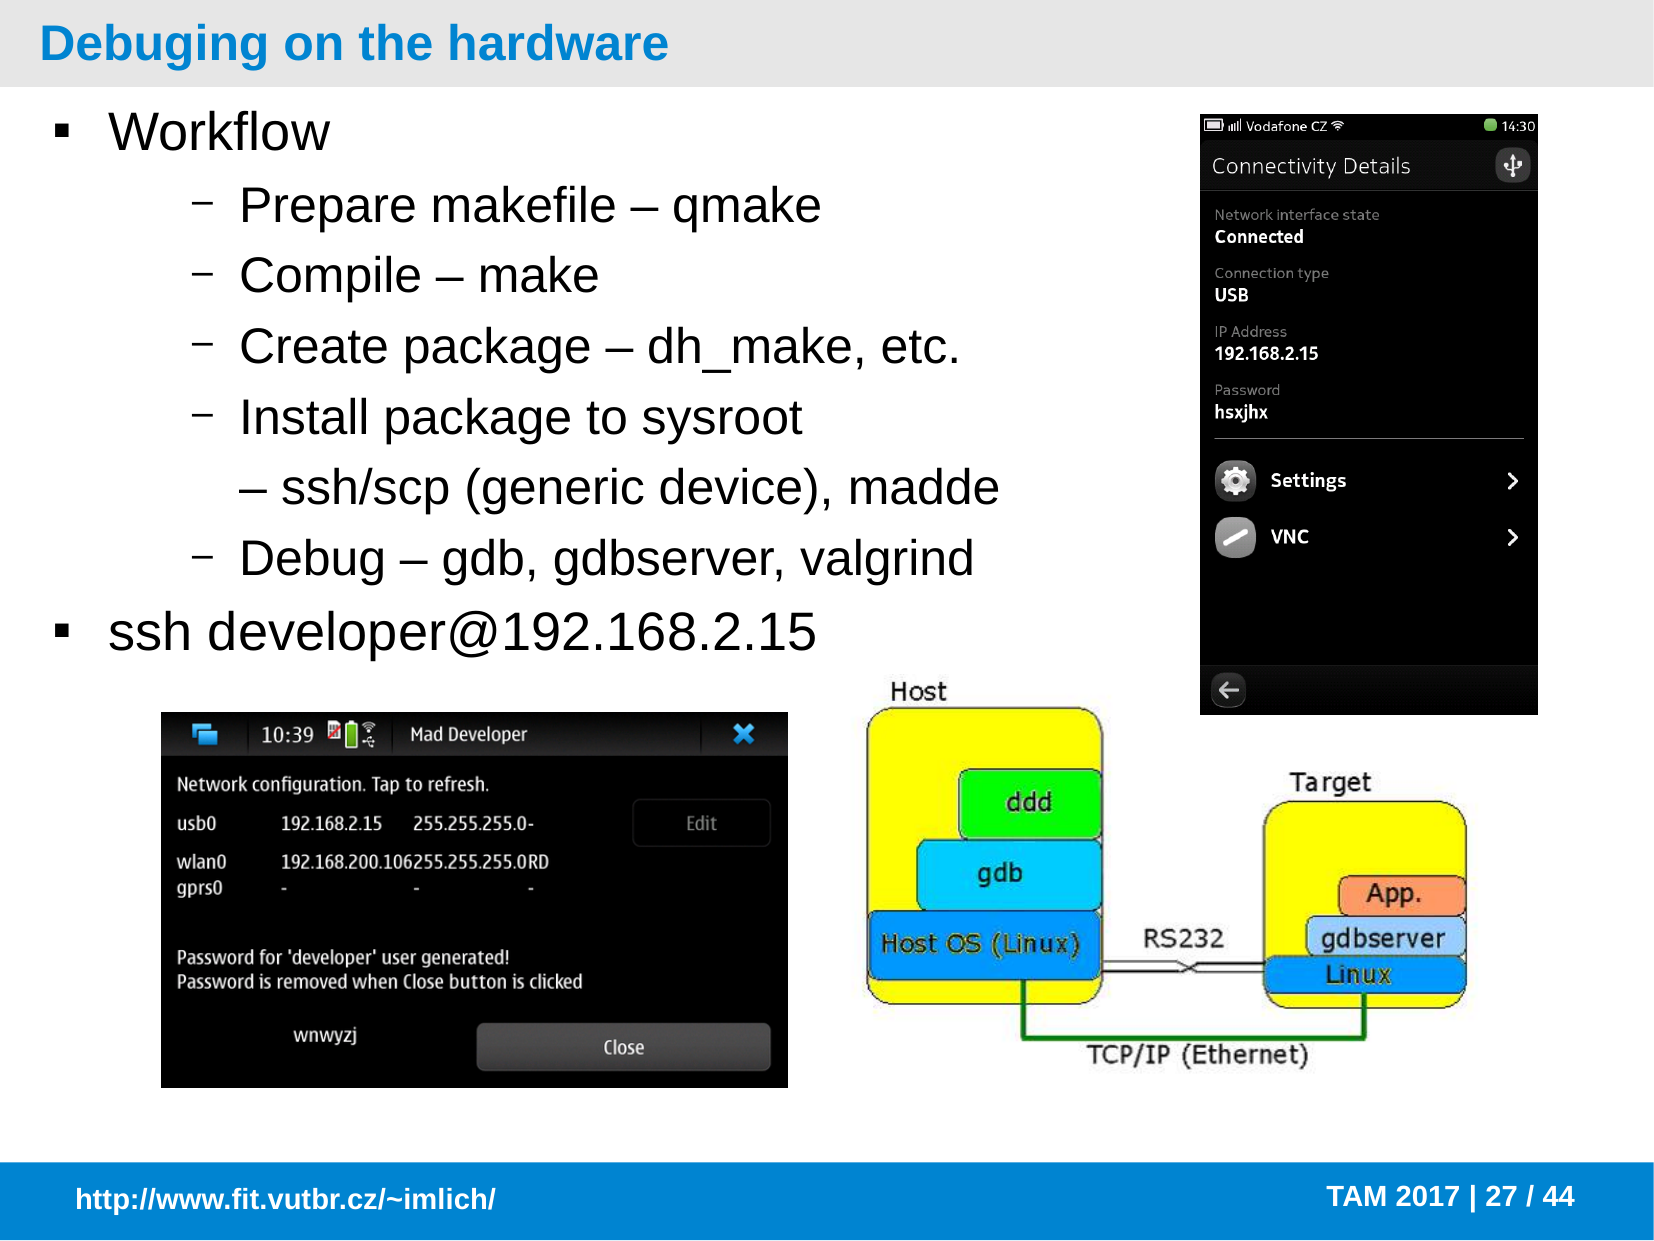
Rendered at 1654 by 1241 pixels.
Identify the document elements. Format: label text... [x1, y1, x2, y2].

picture [161, 114, 1598, 1126]
title Debuging on the hardware [39, 5, 1615, 81]
list Workflow Prepare makefile – qmake Compile – make Create package – dh_make, etc. Install package to sysroot – ssh/scp (generic device), madde Debug – gdb, gdbserver, valgrind ssh developer@192.168.2.15 [37, 101, 1613, 1126]
